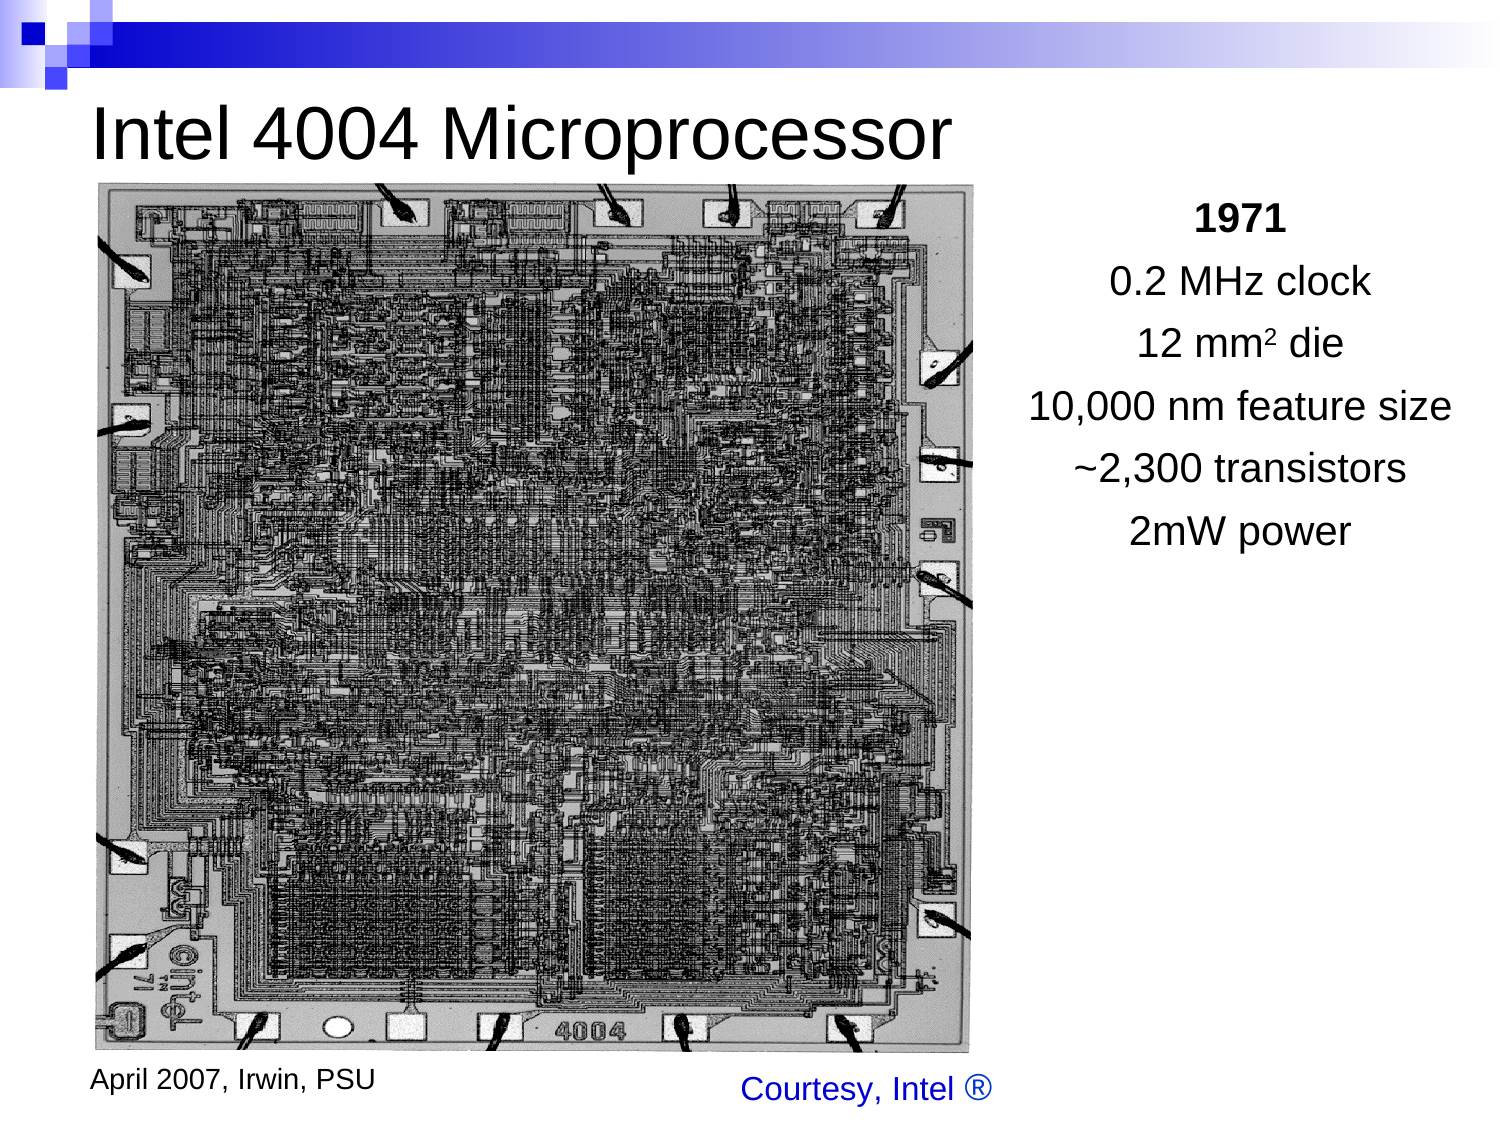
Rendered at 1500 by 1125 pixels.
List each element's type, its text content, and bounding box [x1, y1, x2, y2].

text_box 1971 0.2 MHz clock 12 mm2 die 10,000 nm feature size ~2,300 transistors 2mW power [1013, 171, 1468, 624]
text_box Courtesy, Intel ® [725, 1055, 1008, 1117]
title Intel 4004 Microprocessor [75, 77, 1414, 147]
picture [87, 180, 976, 1056]
text_box April 2007, Irwin, PSU [74, 1024, 426, 1103]
